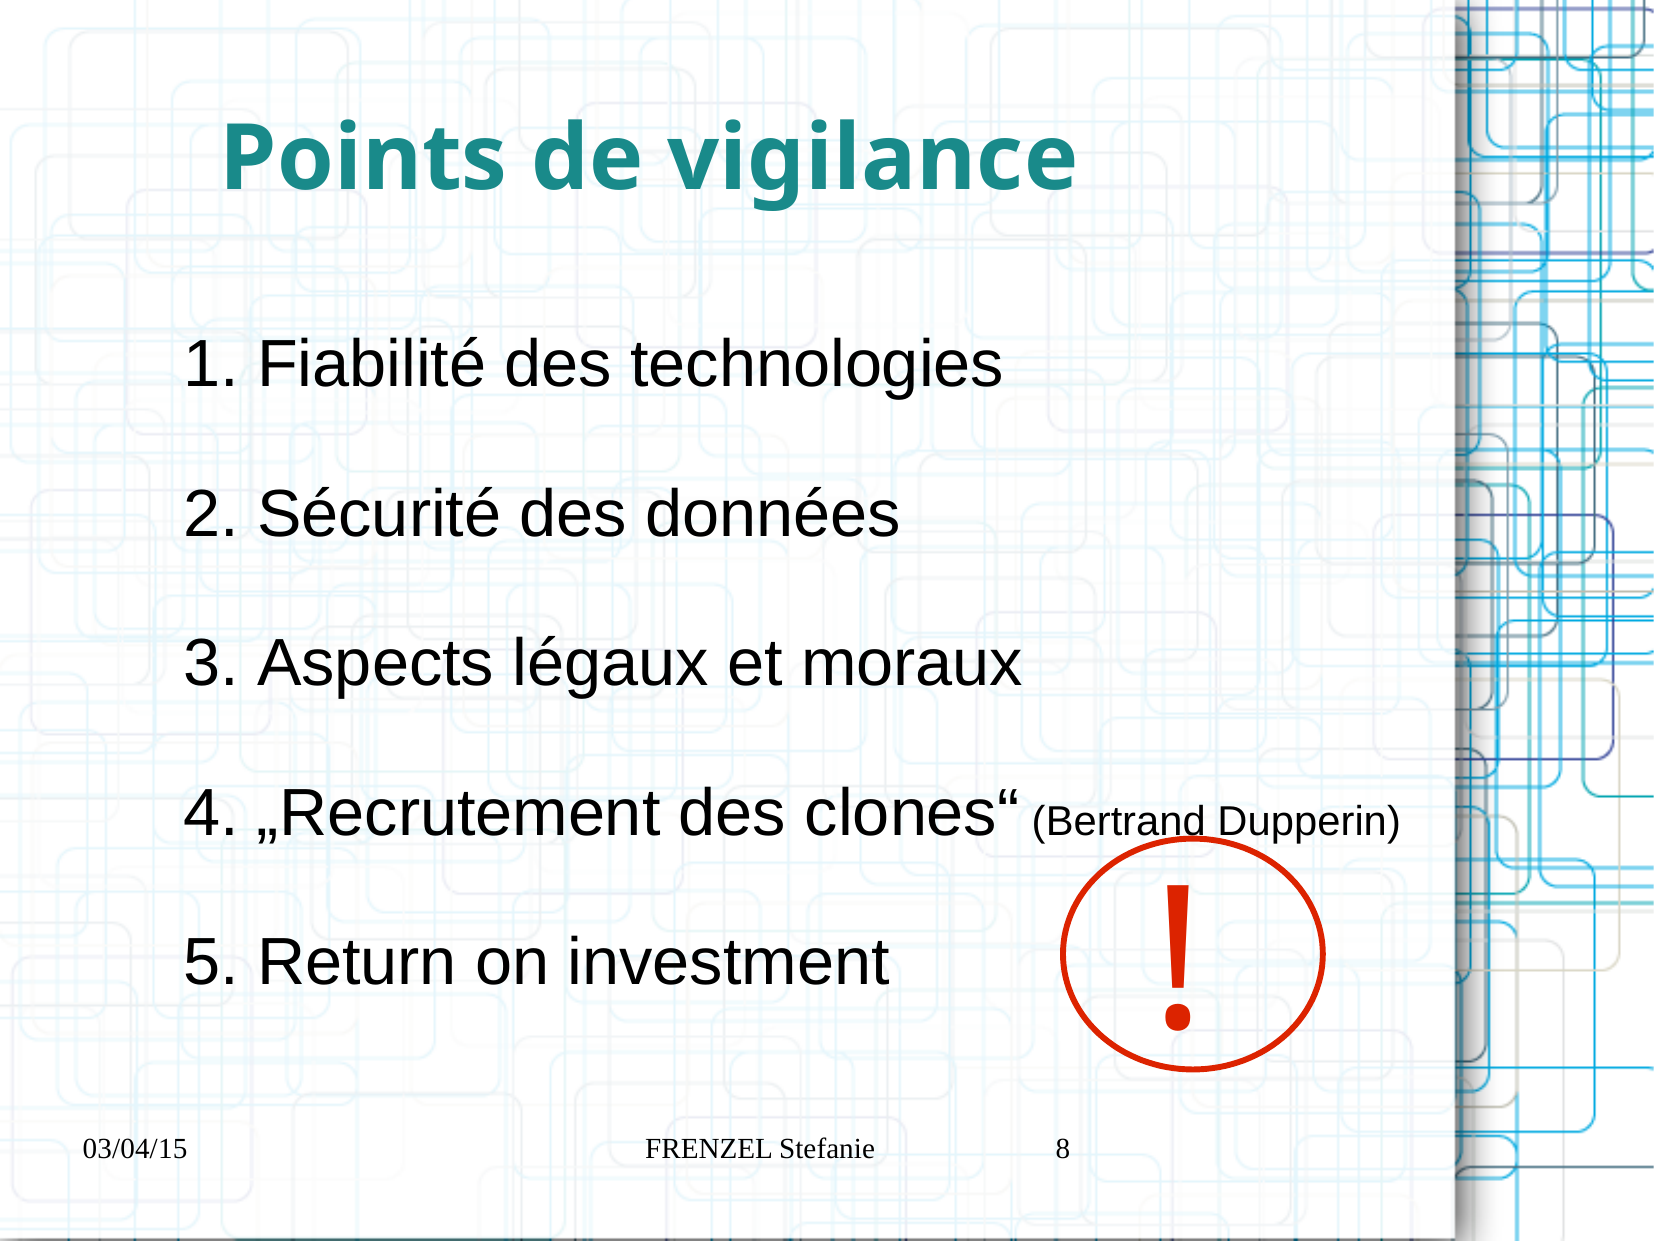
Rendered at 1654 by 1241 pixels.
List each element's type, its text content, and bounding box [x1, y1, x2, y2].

text_box 03/04/15 [82, 1129, 468, 1216]
text_box ! [1136, 806, 1456, 1070]
list Fiabilité des technologies Sécurité des données Aspects légaux et moraux „Recrutement des clones“ (Bertrand Dupperin) Return on investment [183, 279, 1518, 1099]
text_box FRENZEL Stefanie [494, 1129, 1019, 1216]
text_box ! [1136, 842, 1319, 1066]
text_box [1055, 1129, 1441, 1216]
title Points de vigilance [0, 49, 1329, 257]
text_box ! [1136, 1062, 1161, 1070]
